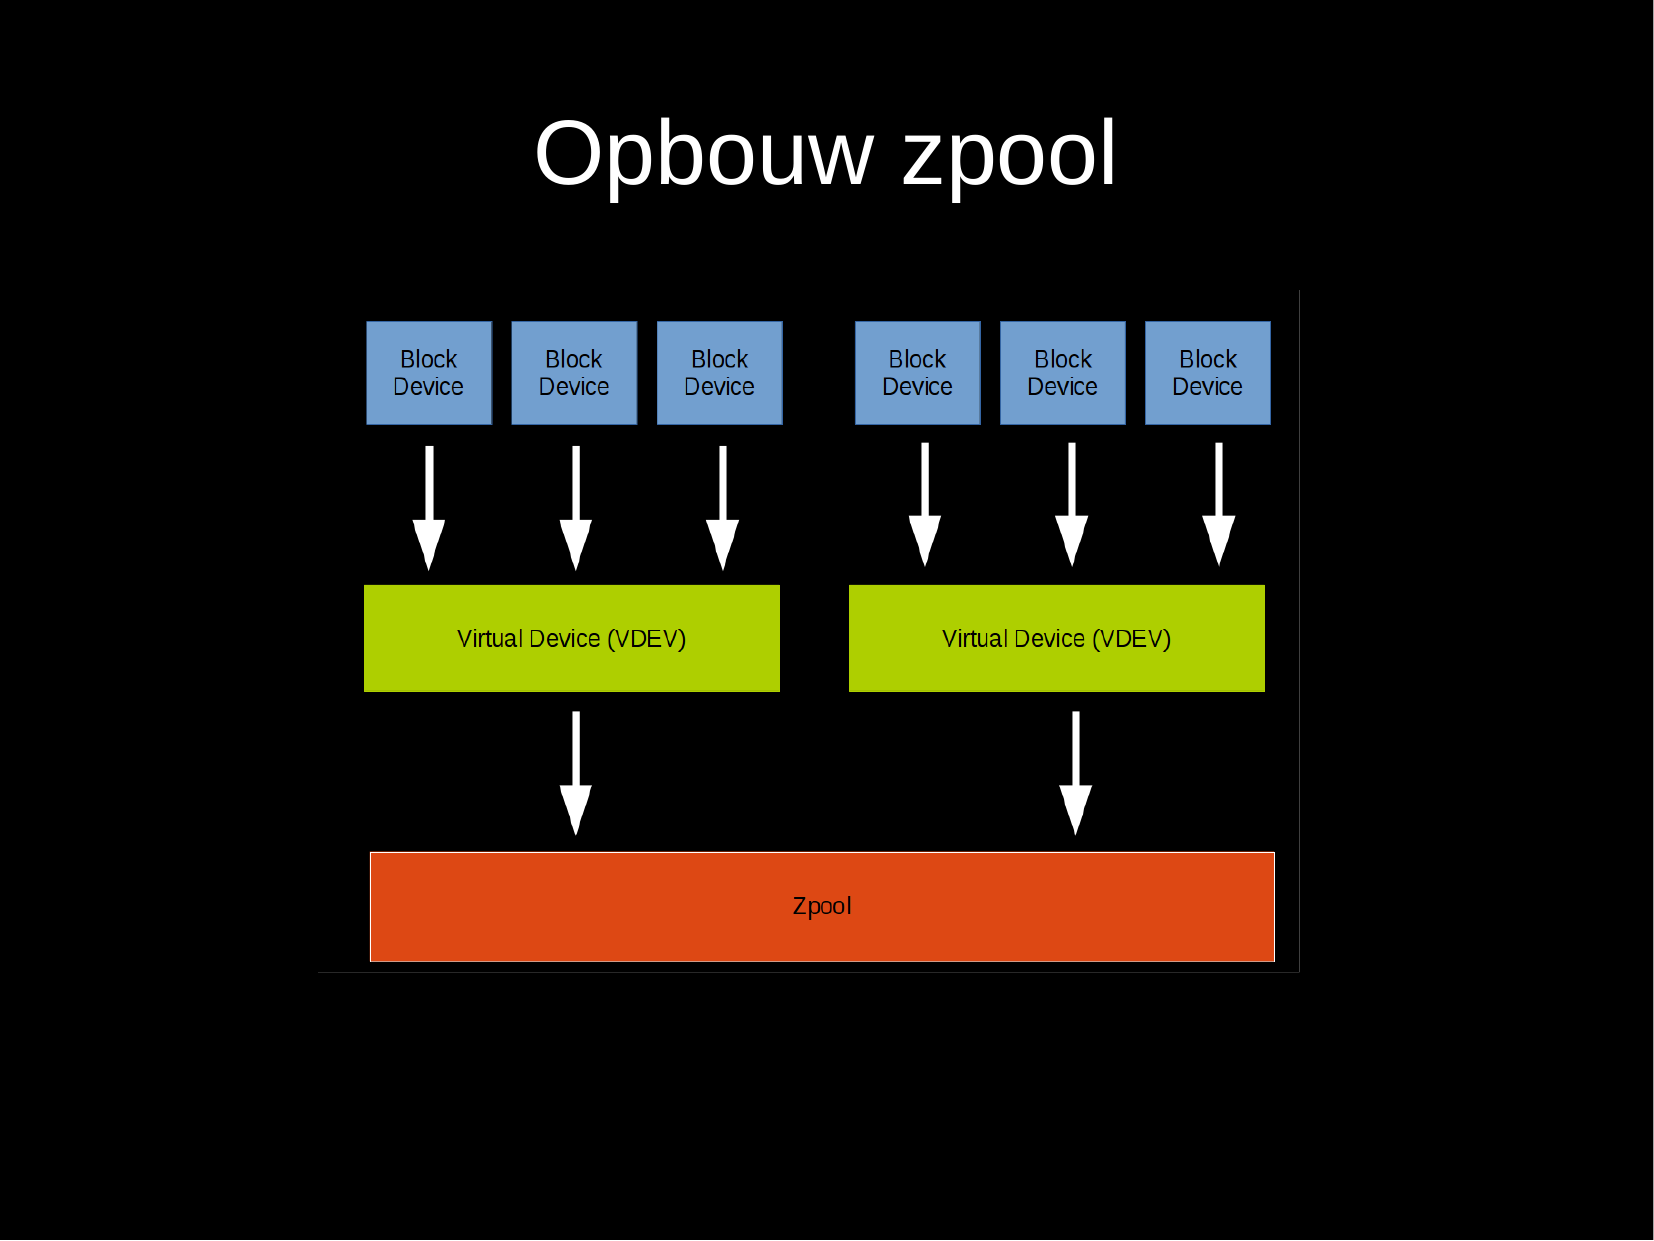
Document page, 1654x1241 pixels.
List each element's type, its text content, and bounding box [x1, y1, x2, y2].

picture [318, 290, 1336, 1010]
title Opbouw zpool [82, 49, 1571, 257]
